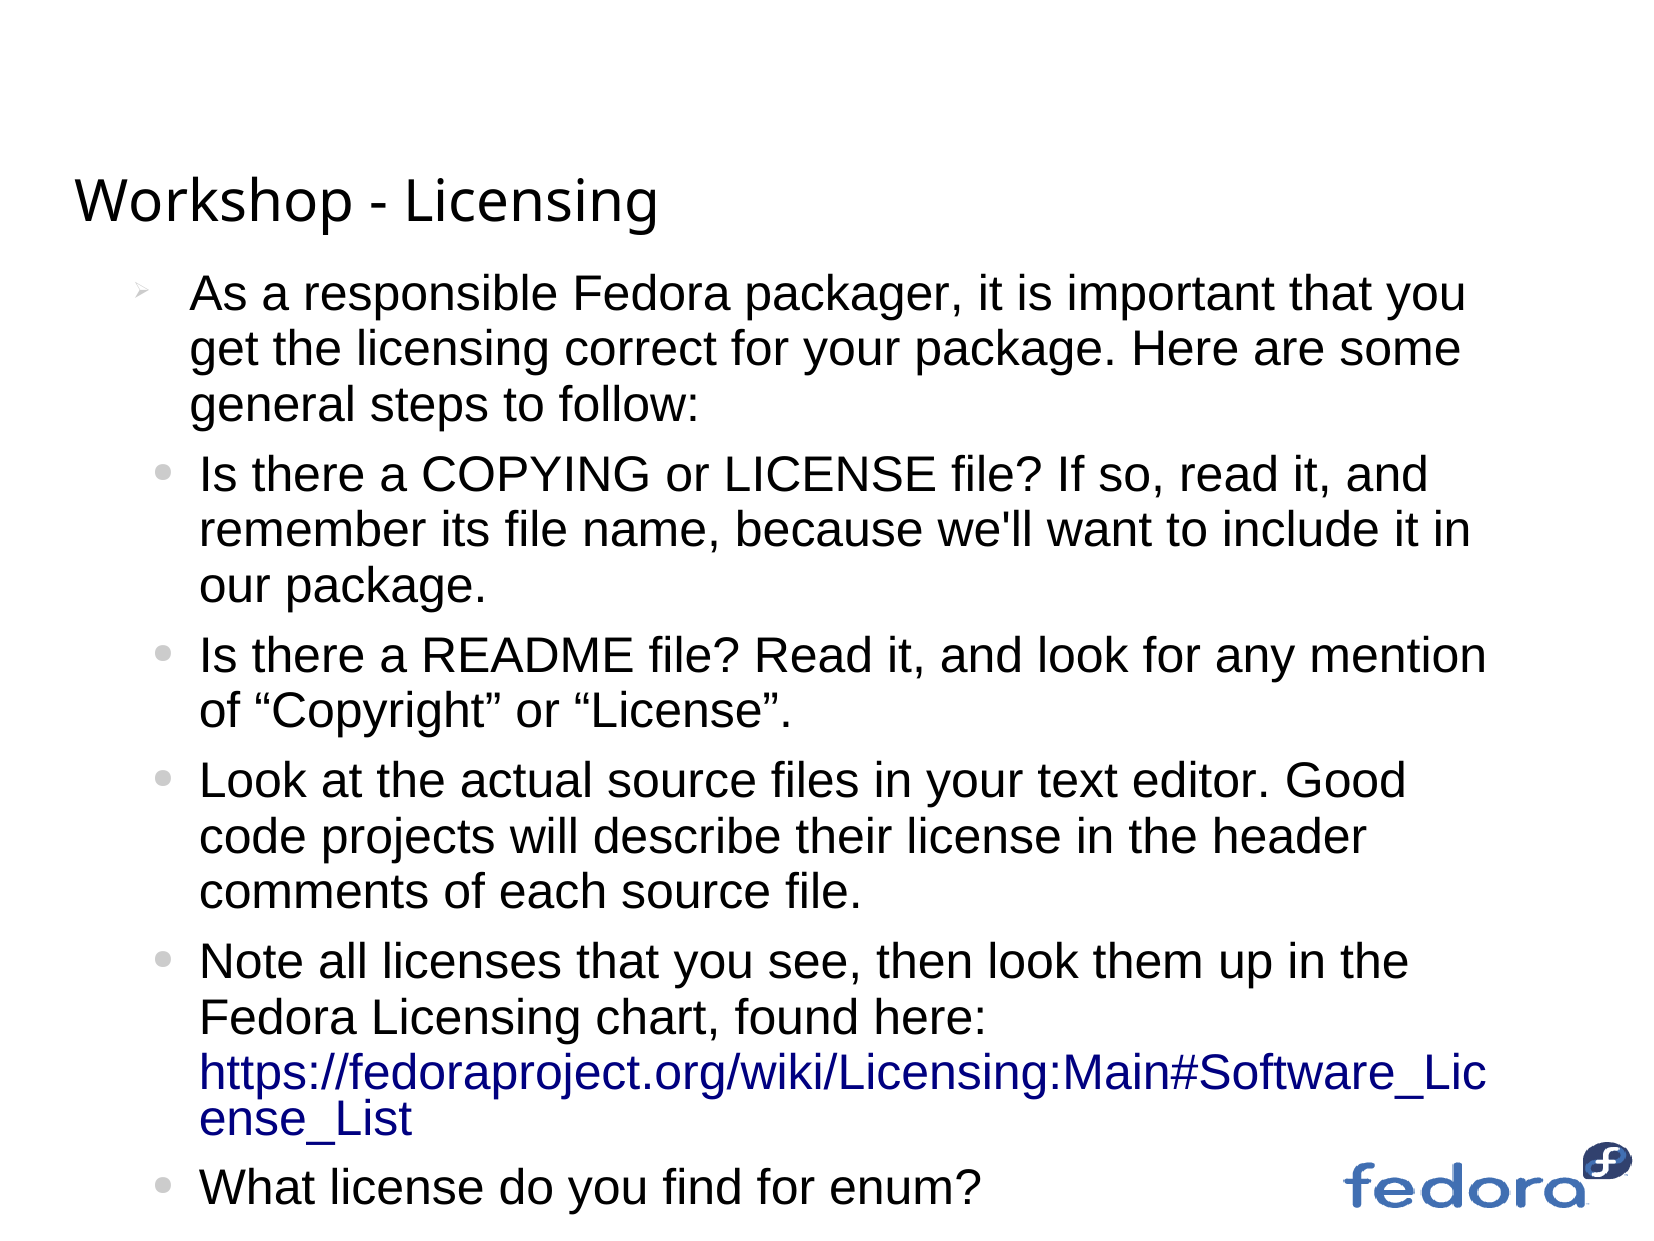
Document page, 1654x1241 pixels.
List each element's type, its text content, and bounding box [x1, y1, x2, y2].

list As a responsible Fedora packager, it is important that you get the licensing correct for your package. Here are some general steps to follow: Is there a COPYING or LICENSE file? If so, read it, and remember its file name, because we'll want to include it in our package. Is there a README file? Read it, and look for any mention of “Copyright” or “License”. Look at the actual source files in your text editor. Good code projects will describe their license in the header comments of each source file. Note all licenses that you see, then look them up in the Fedora Licensing chart, found here: https://fedoraproject.org/wiki/Licensing:Main#Software_License_List What license do you find for enum? [77, 264, 1500, 1174]
picture [1332, 1124, 1651, 1227]
title Workshop - Licensing [74, 140, 1506, 259]
